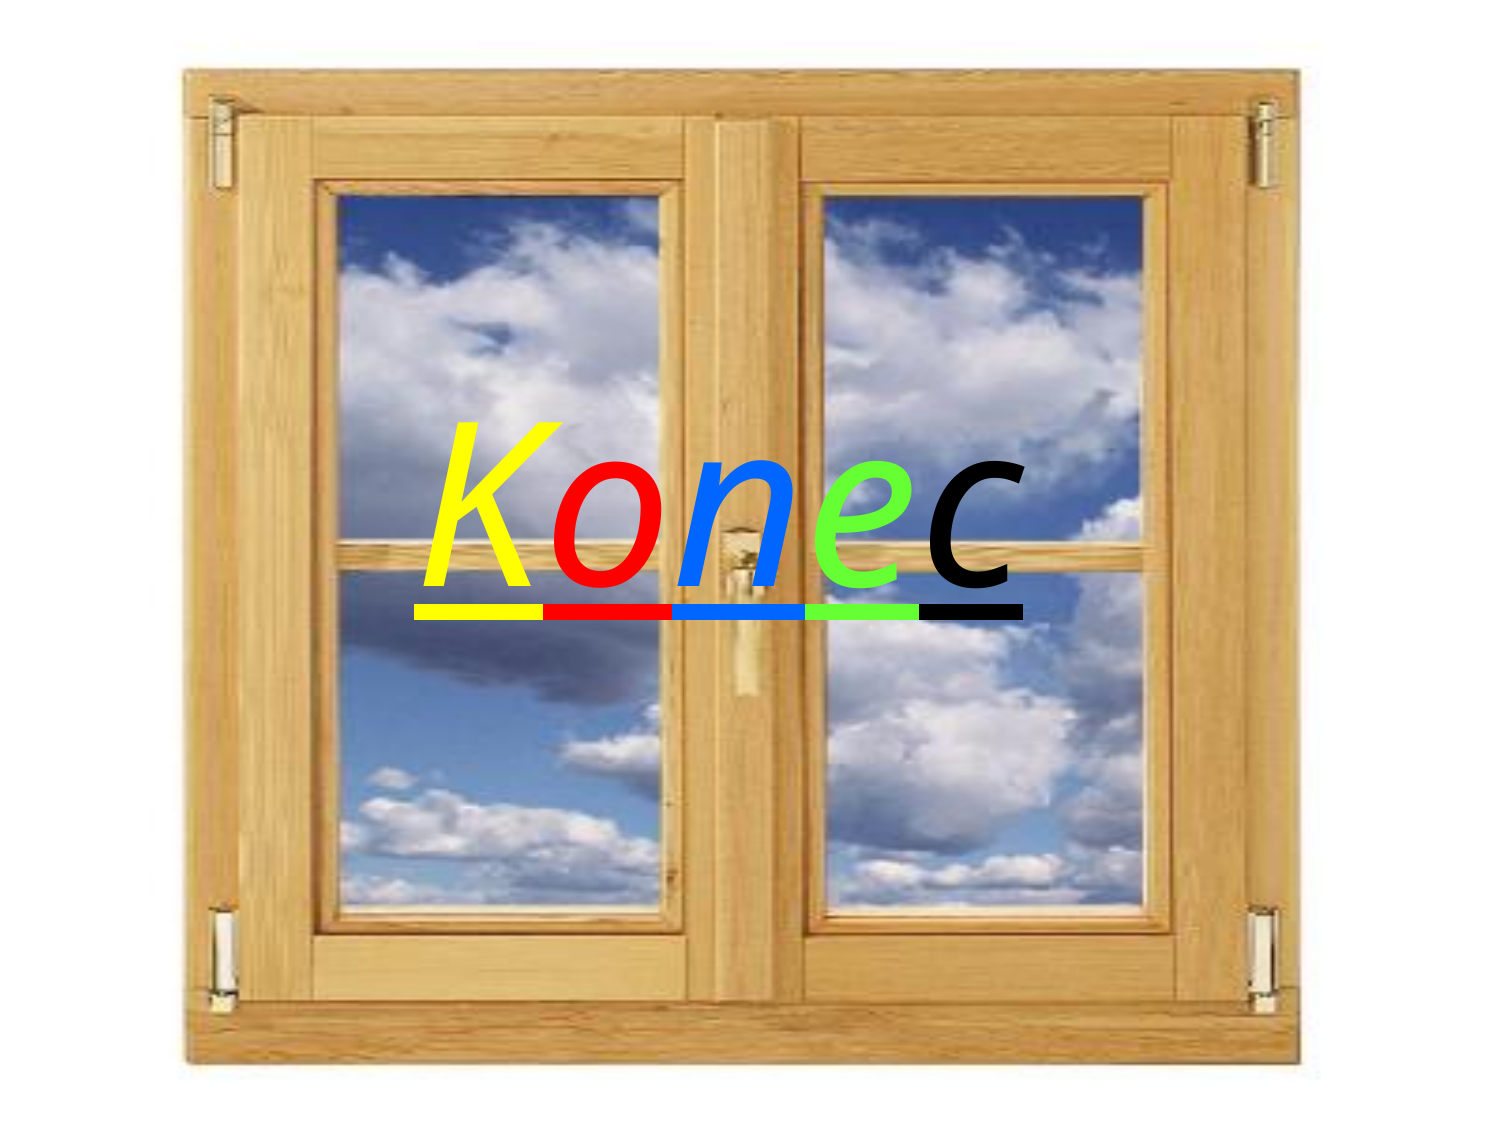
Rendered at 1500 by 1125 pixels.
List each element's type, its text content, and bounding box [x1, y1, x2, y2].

picture [0, 0, 1500, 1125]
text_box Konec [212, 350, 1225, 640]
